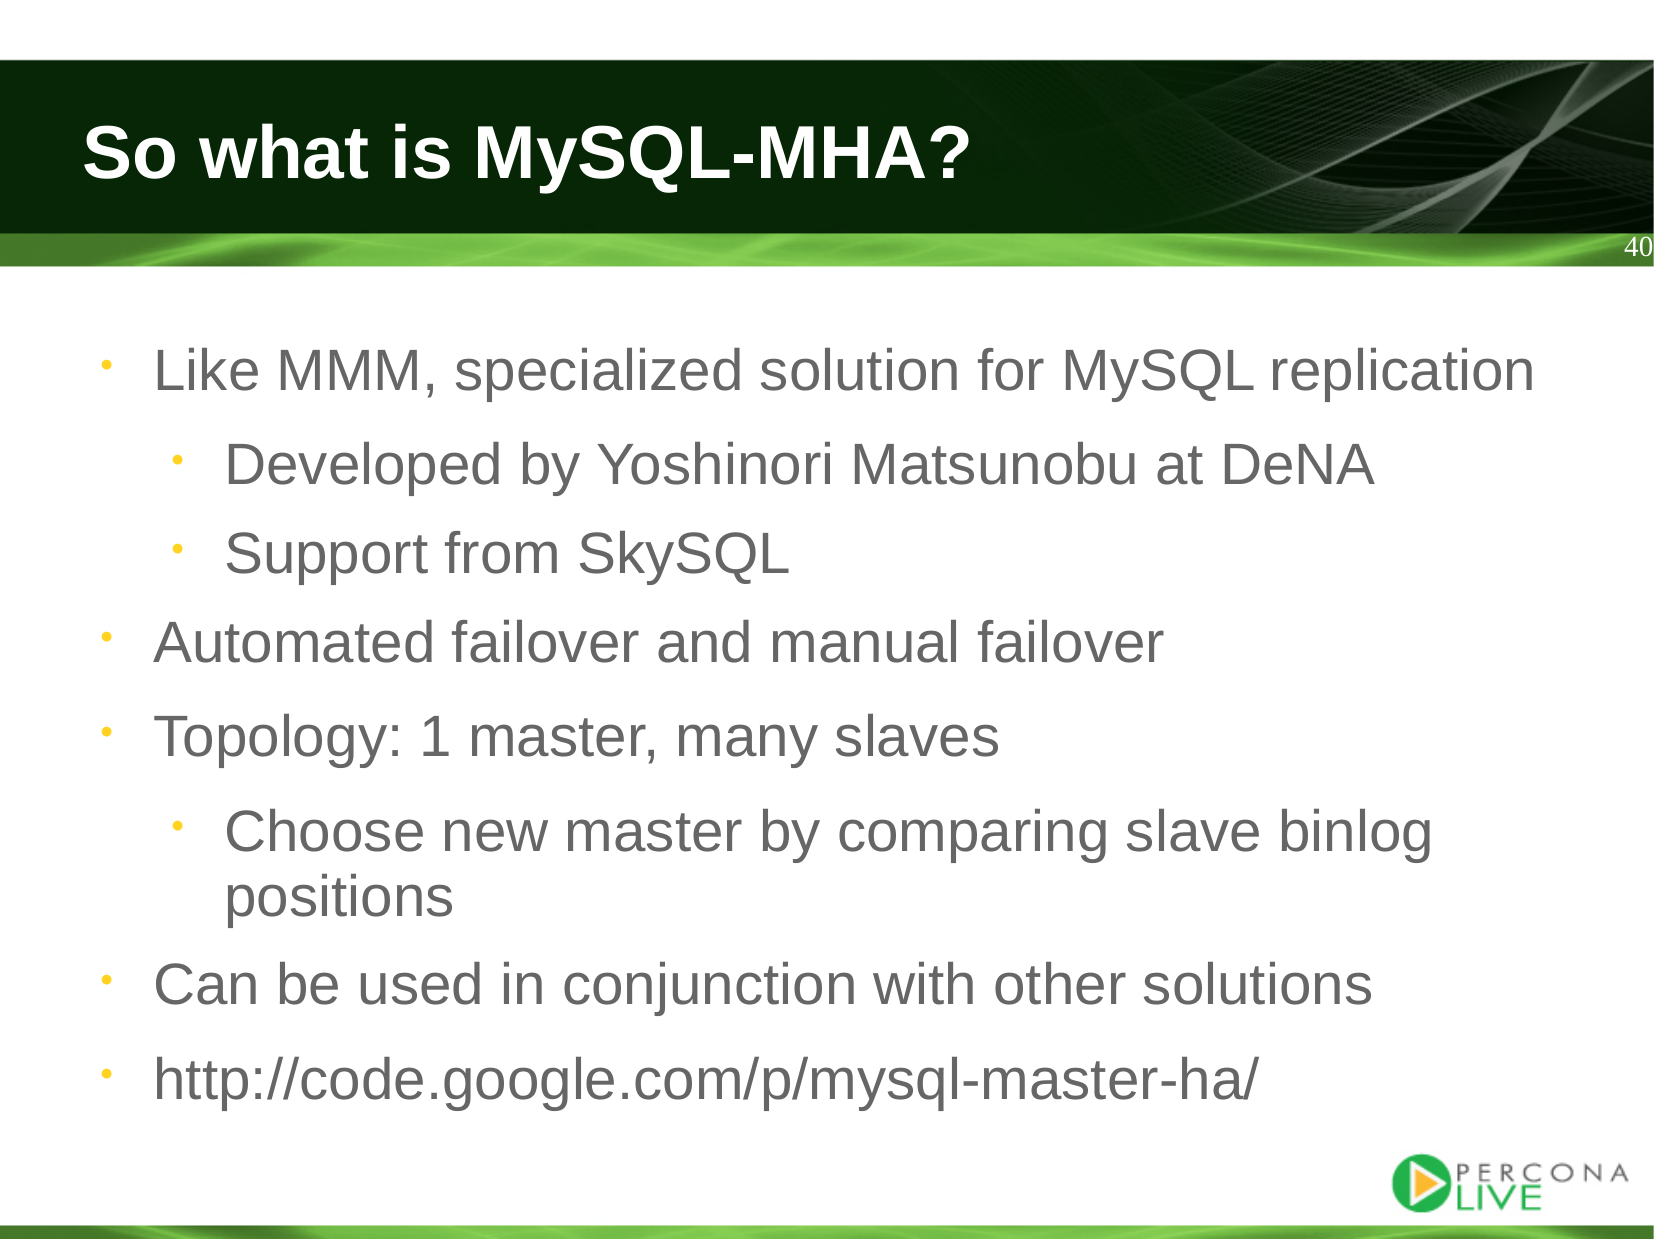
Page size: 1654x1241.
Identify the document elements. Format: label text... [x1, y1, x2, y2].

title So what is MySQL-MHA? [82, 49, 1571, 257]
picture [0, 1, 1654, 1239]
list Like MMM, specialized solution for MySQL replication Developed by Yoshinori Matsunobu at DeNA Support from SkySQL Automated failover and manual failover Topology: 1 master, many slaves Choose new master by comparing slave binlog positions Can be used in conjunction with other solutions http://code.google.com/p/mysql-master-ha/ [82, 337, 1571, 1112]
